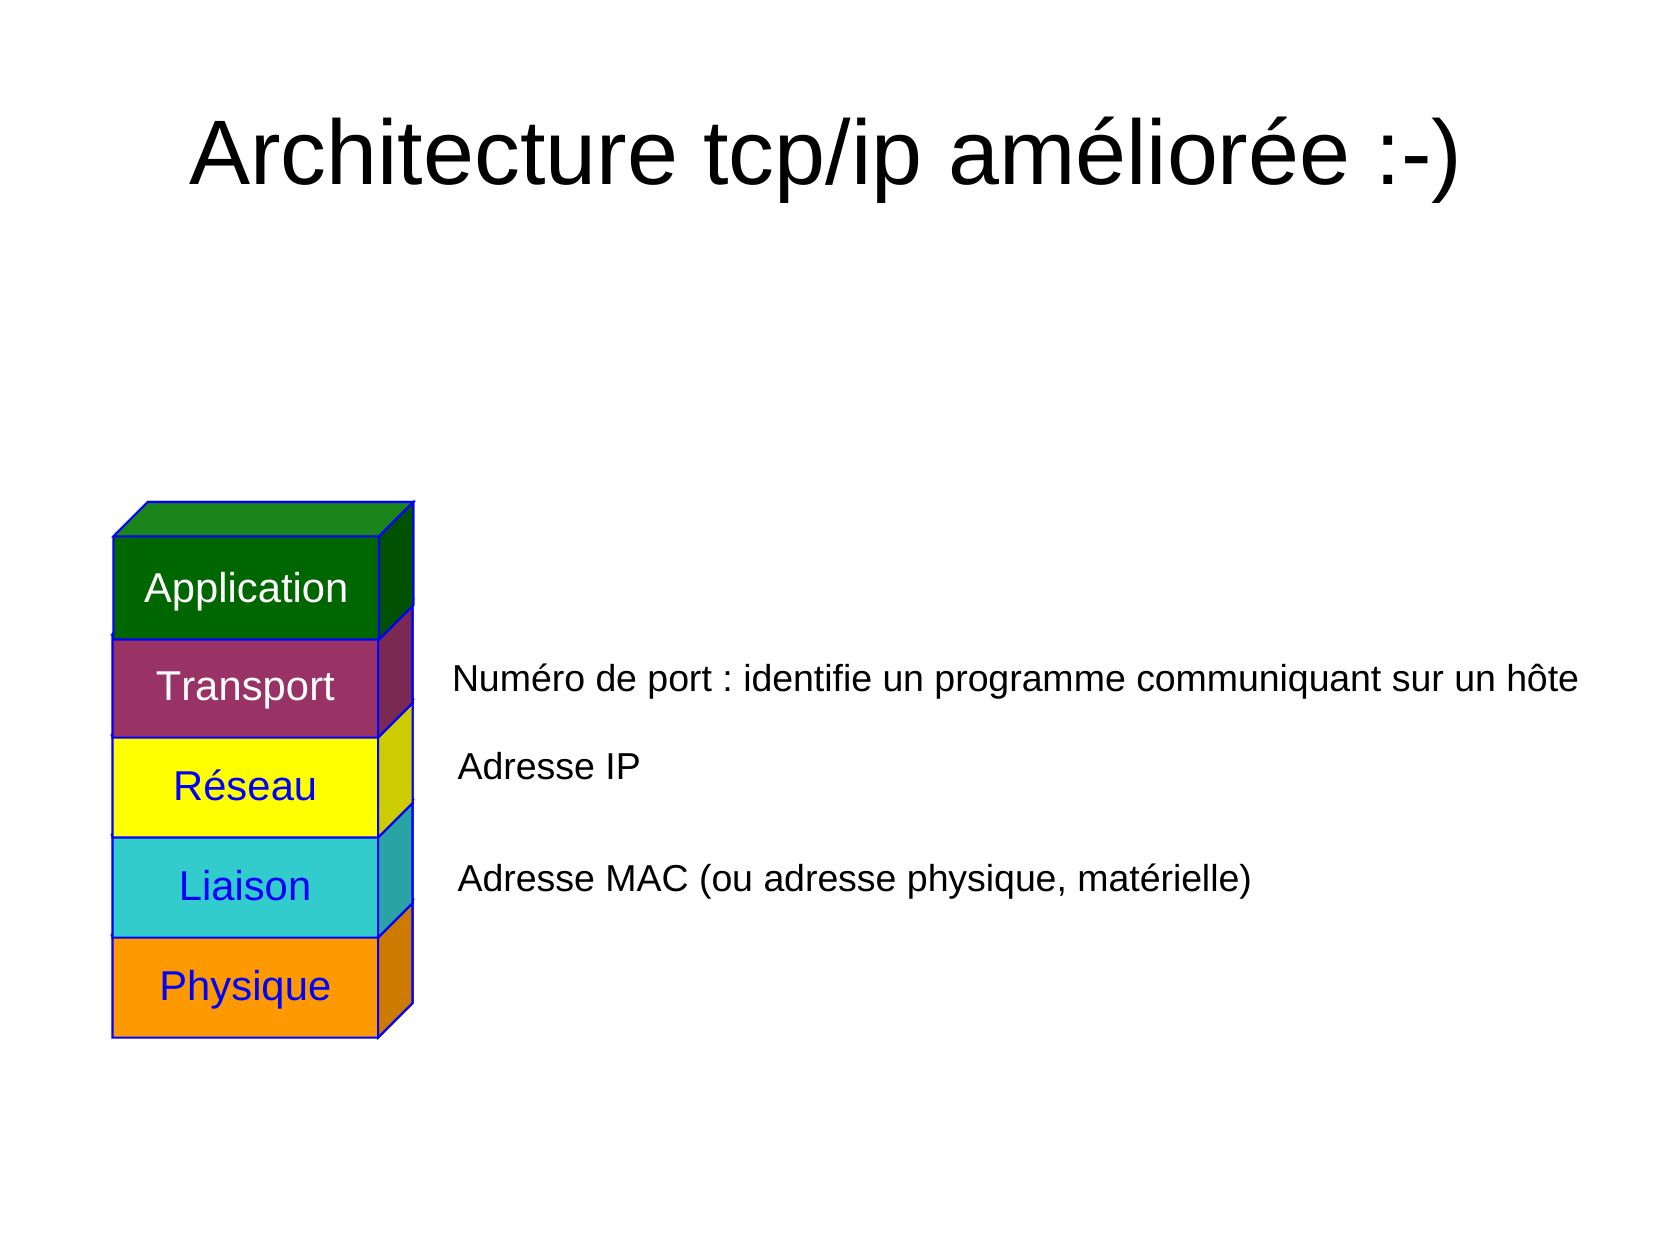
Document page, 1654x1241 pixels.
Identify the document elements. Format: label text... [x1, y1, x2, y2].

text_box Source [113, 501, 413, 537]
title Architecture tcp/ip améliorée :-) [82, 49, 1571, 257]
text_box Adresse MAC (ou adresse physique, matérielle) [442, 850, 1268, 908]
text_box Application [113, 537, 379, 640]
text_box Adresse IP [442, 738, 656, 796]
text_box Numéro de port : identifie un programme communiquant sur un hôte [437, 649, 1595, 707]
text_box Transport [112, 635, 378, 738]
text_box Liaison [112, 838, 378, 938]
text_box Réseau [112, 738, 378, 838]
text_box Physique [112, 938, 378, 1038]
